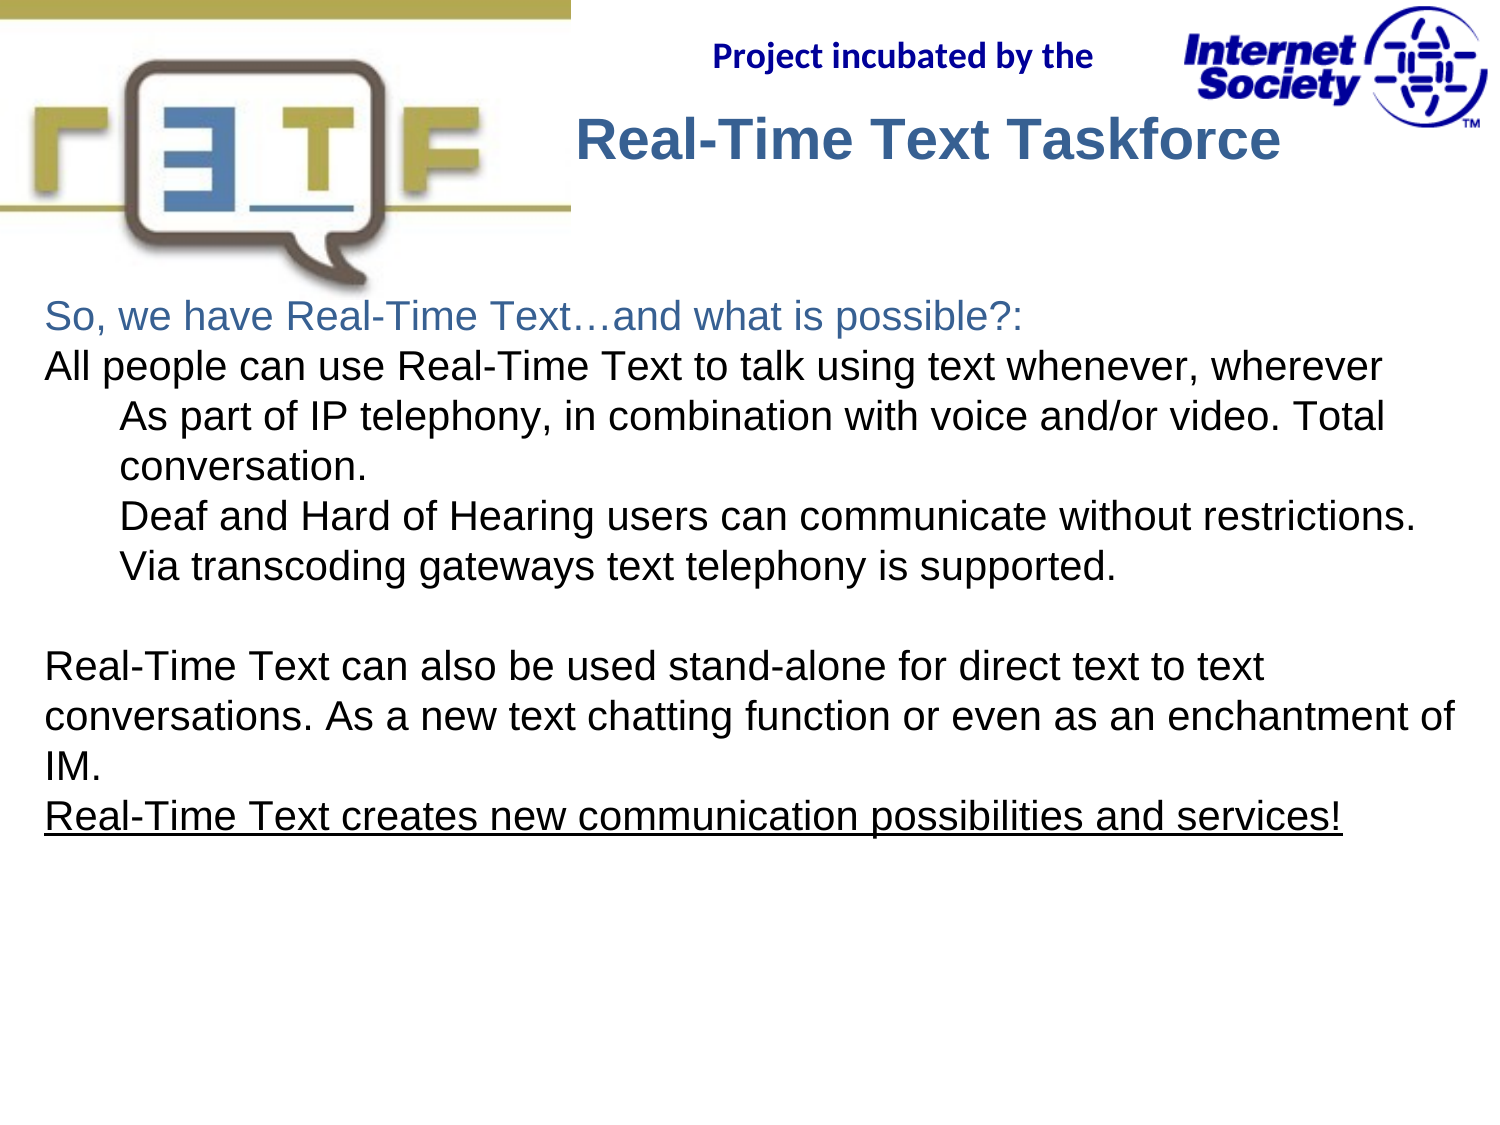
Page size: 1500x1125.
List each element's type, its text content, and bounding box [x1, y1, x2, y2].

picture [0, 0, 571, 300]
picture [1183, 5, 1489, 129]
text_box So, we have Real-Time Text…and what is possible?: All people can use Real-Time Text to talk using text whenever, wherever As part of IP telephony, in combination with voice and/or video. Total conversation. Deaf and Hard of Hearing users can communicate without restrictions. Via transcoding gateways text telephony is supported. Real-Time Text can also be used stand-alone for direct text to text conversations. As a new text chatting function or even as an enchantment of IM. Real-Time Text creates new communication possibilities and services! [29, 281, 1500, 897]
